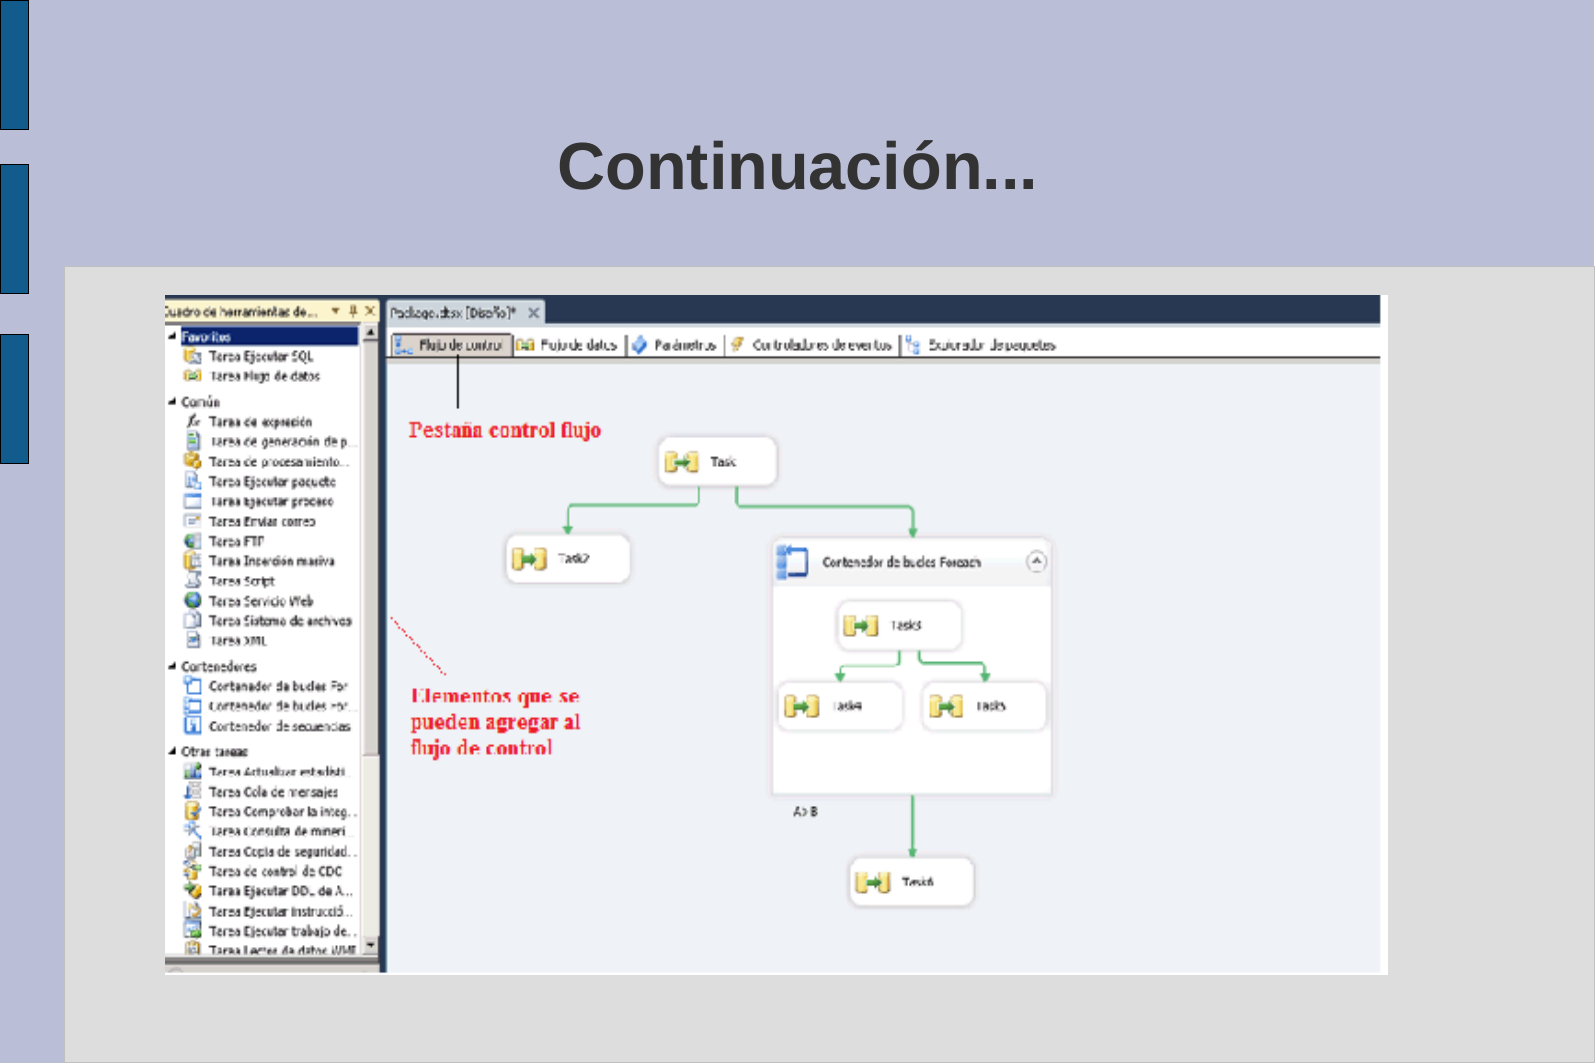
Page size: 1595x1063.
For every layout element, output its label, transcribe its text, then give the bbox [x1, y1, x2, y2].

picture [165, 295, 1388, 976]
title Continuación... [117, 78, 1479, 256]
